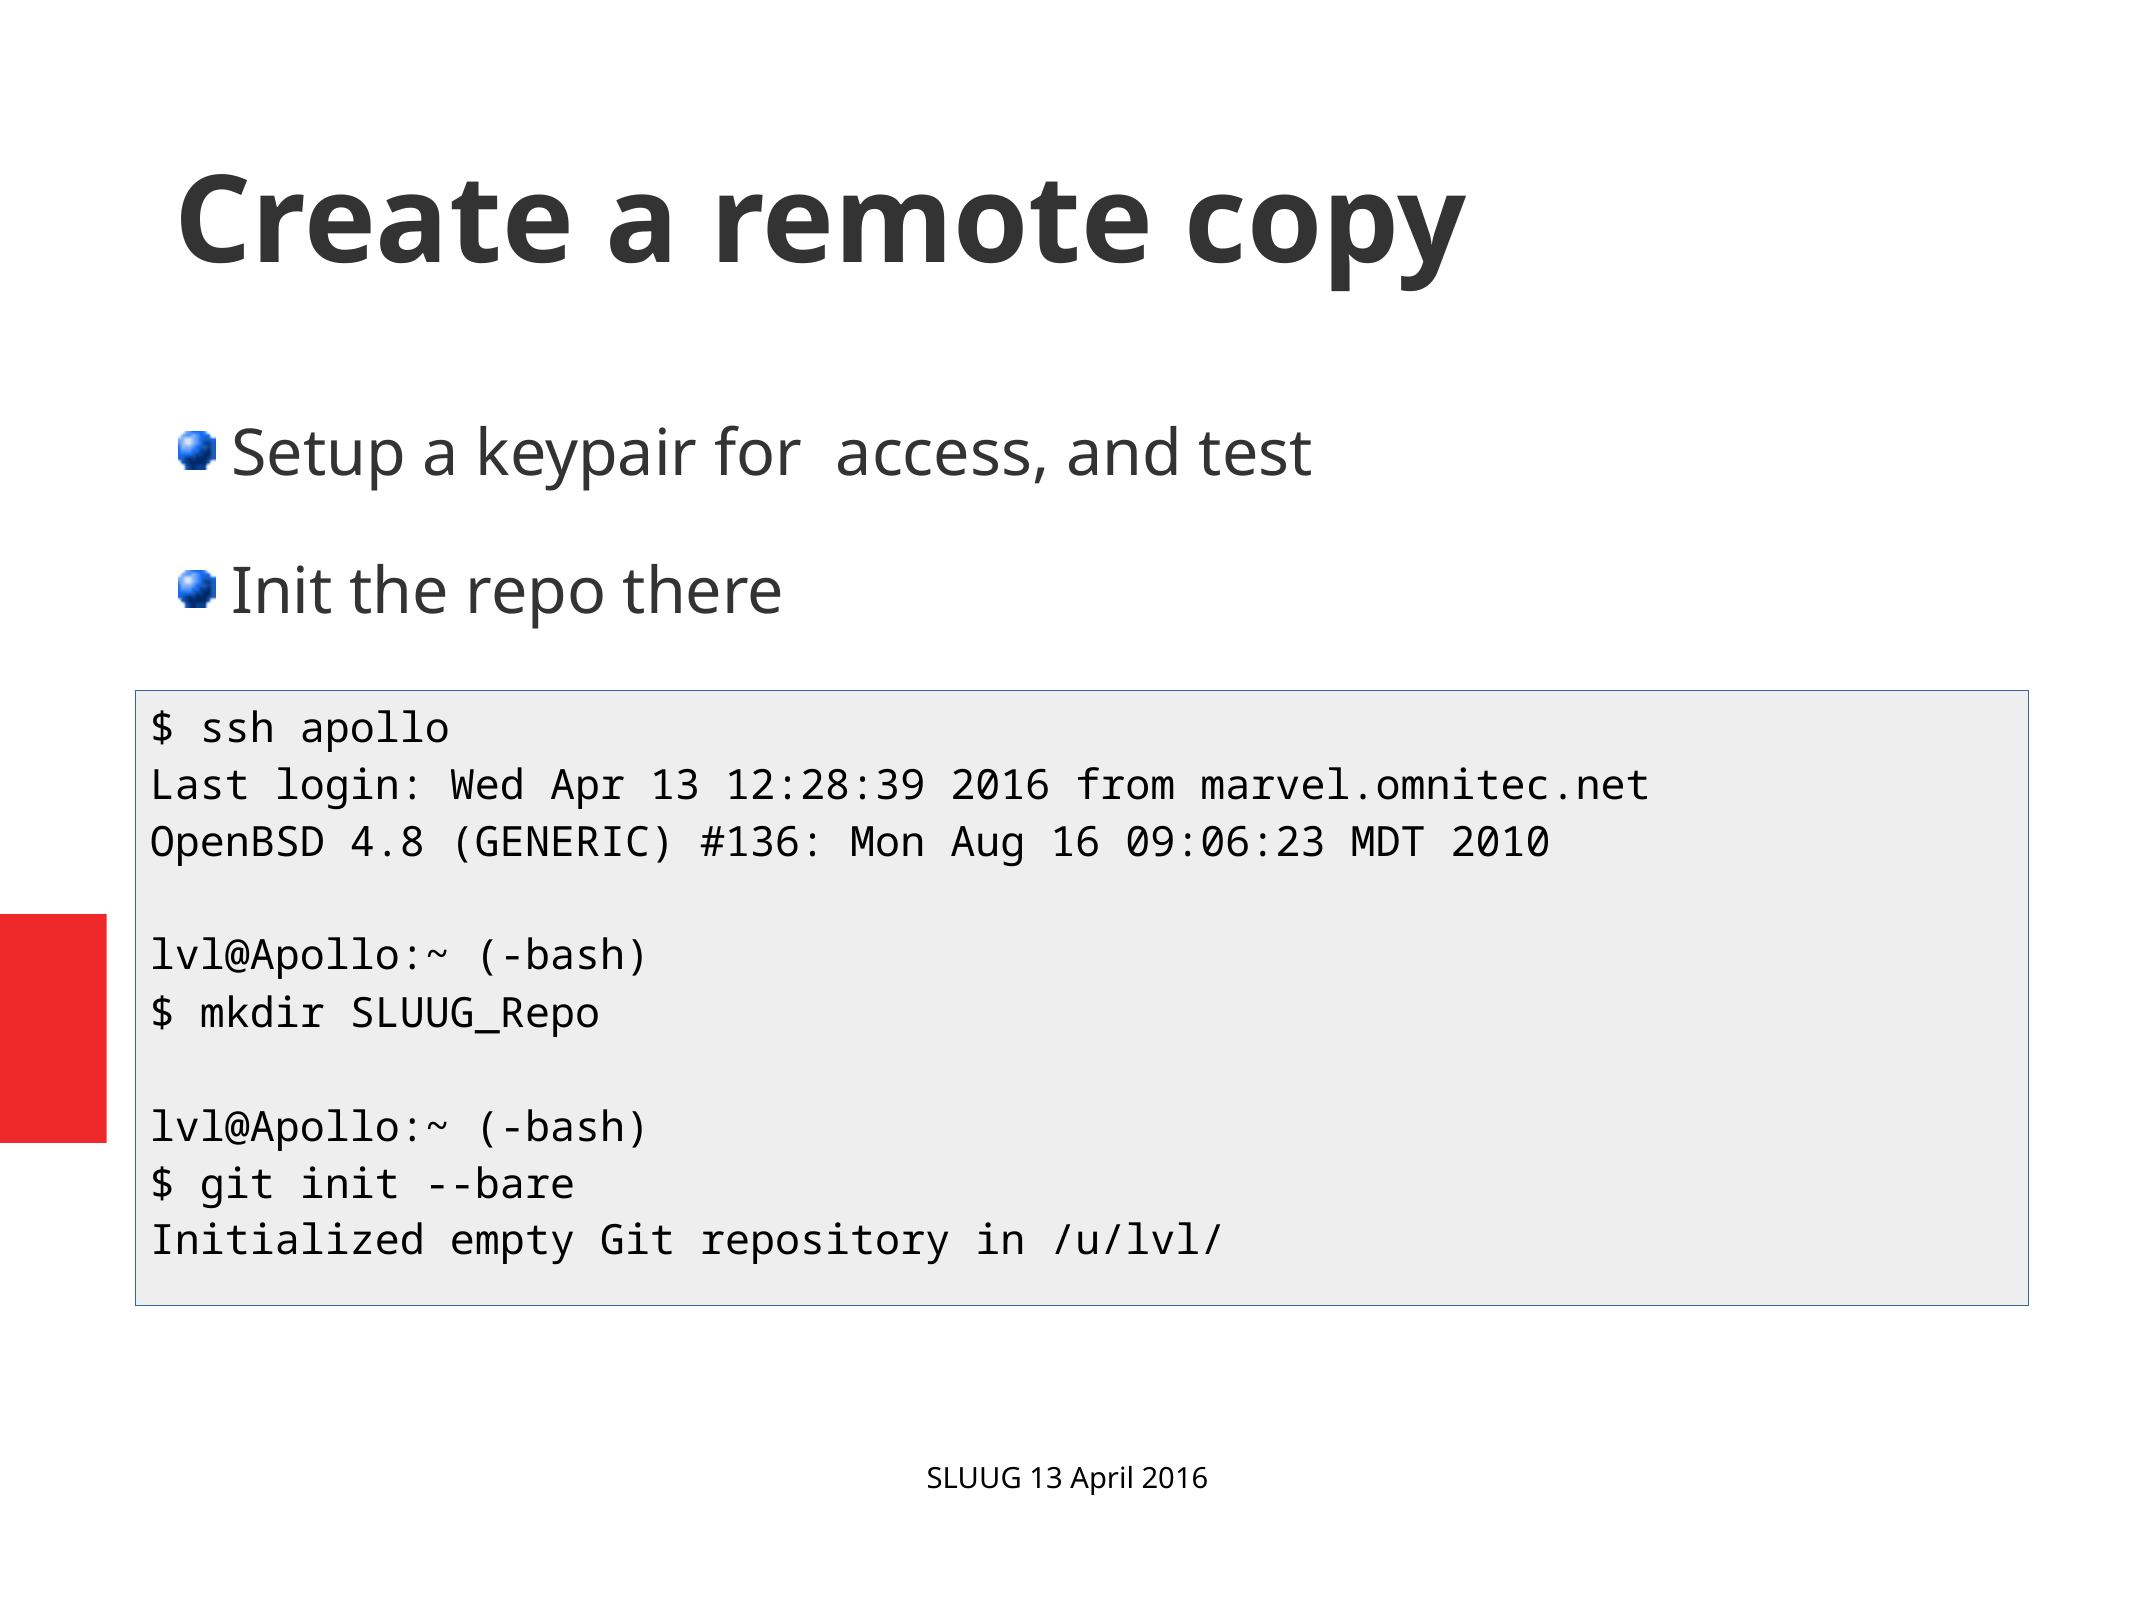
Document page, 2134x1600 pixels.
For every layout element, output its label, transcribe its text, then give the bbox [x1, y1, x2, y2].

text_box $ ssh apollo Last login: Wed Apr 13 12:28:39 2016 from marvel.omnitec.net OpenBSD 4.8 (GENERIC) #136: Mon Aug 16 09:06:23 MDT 2010 lvl@Apollo:~ (-bash) $ mkdir SLUUG_Repo lvl@Apollo:~ (-bash) $ git init --bare Initialized empty Git repository in /u/lvl/ [135, 690, 2029, 1305]
title Create a remote copy [174, 62, 1988, 368]
list Setup a keypair for access, and test Init the repo there [160, 406, 1974, 691]
